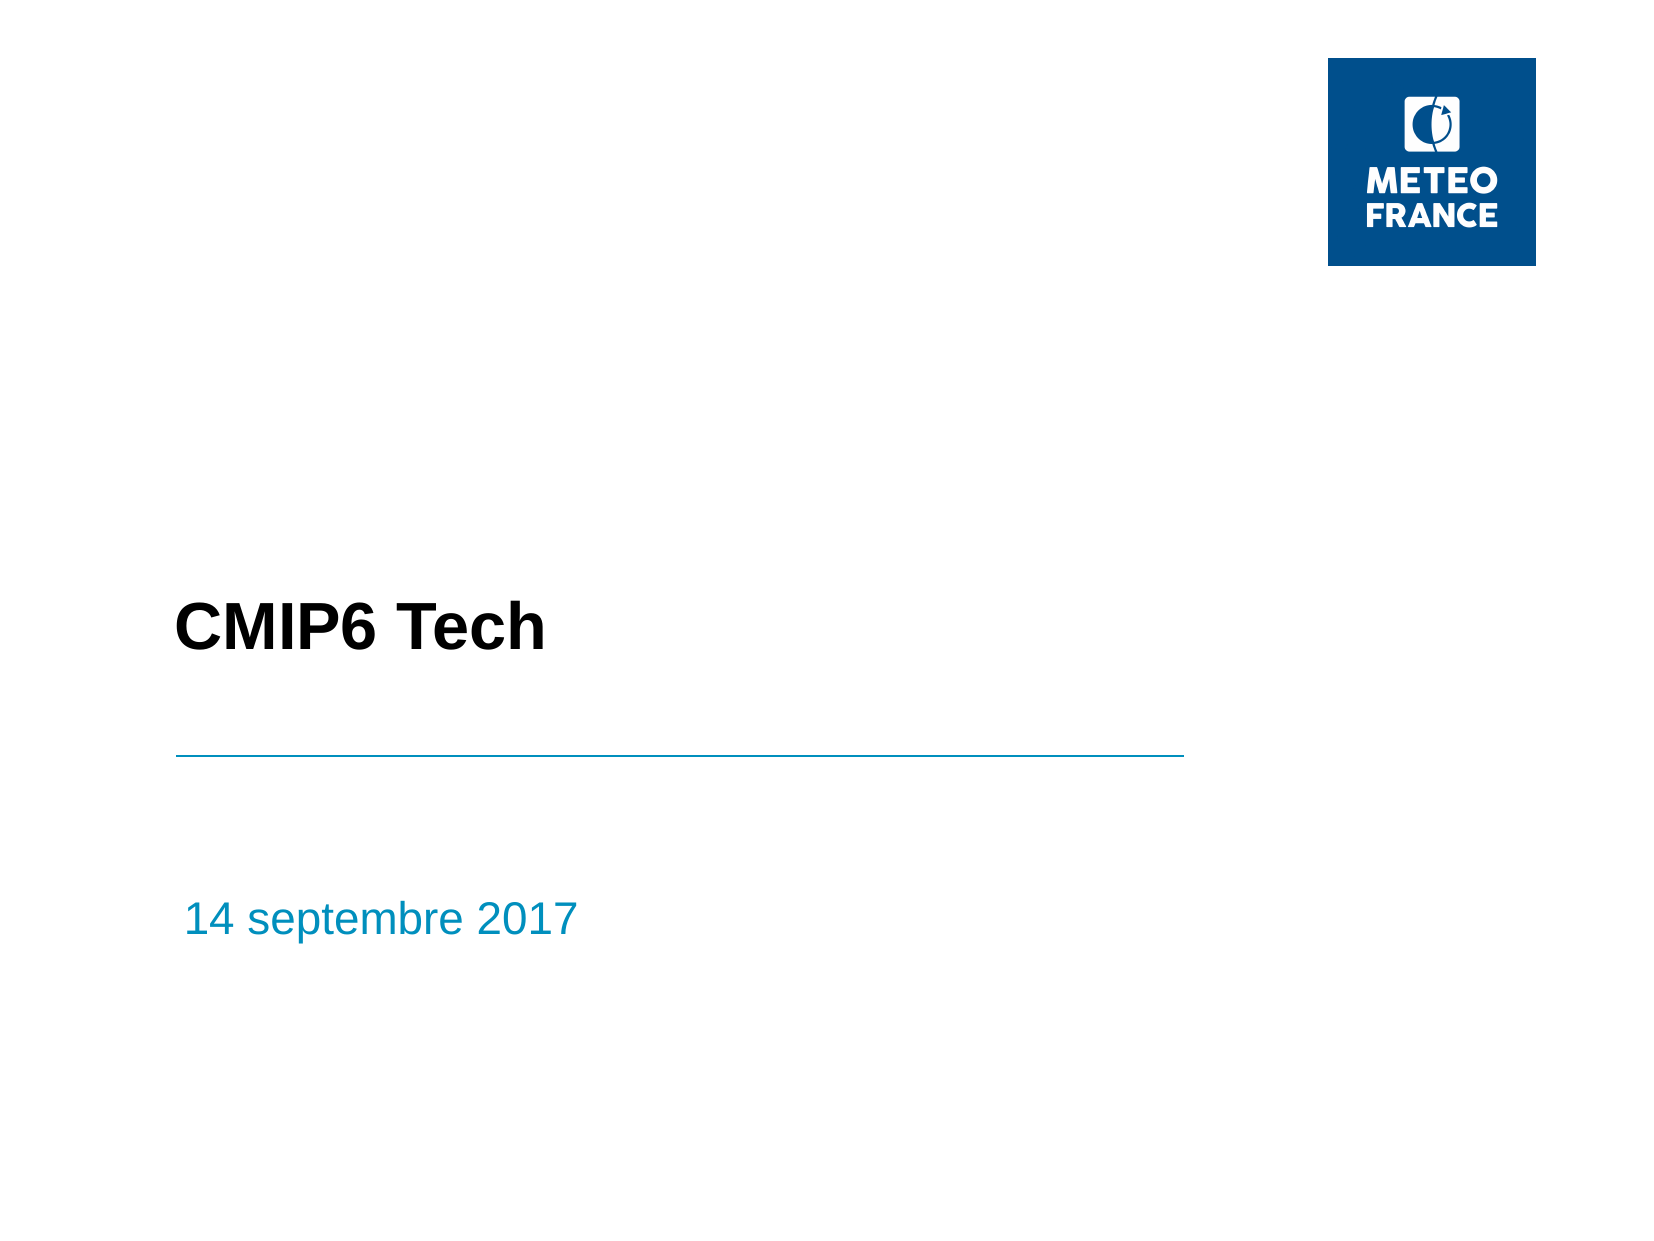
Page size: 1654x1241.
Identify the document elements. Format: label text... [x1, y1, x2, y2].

title CMIP6 Tech [174, 513, 1518, 739]
title 14 septembre 2017 [183, 813, 1542, 973]
picture [1328, 58, 1536, 266]
